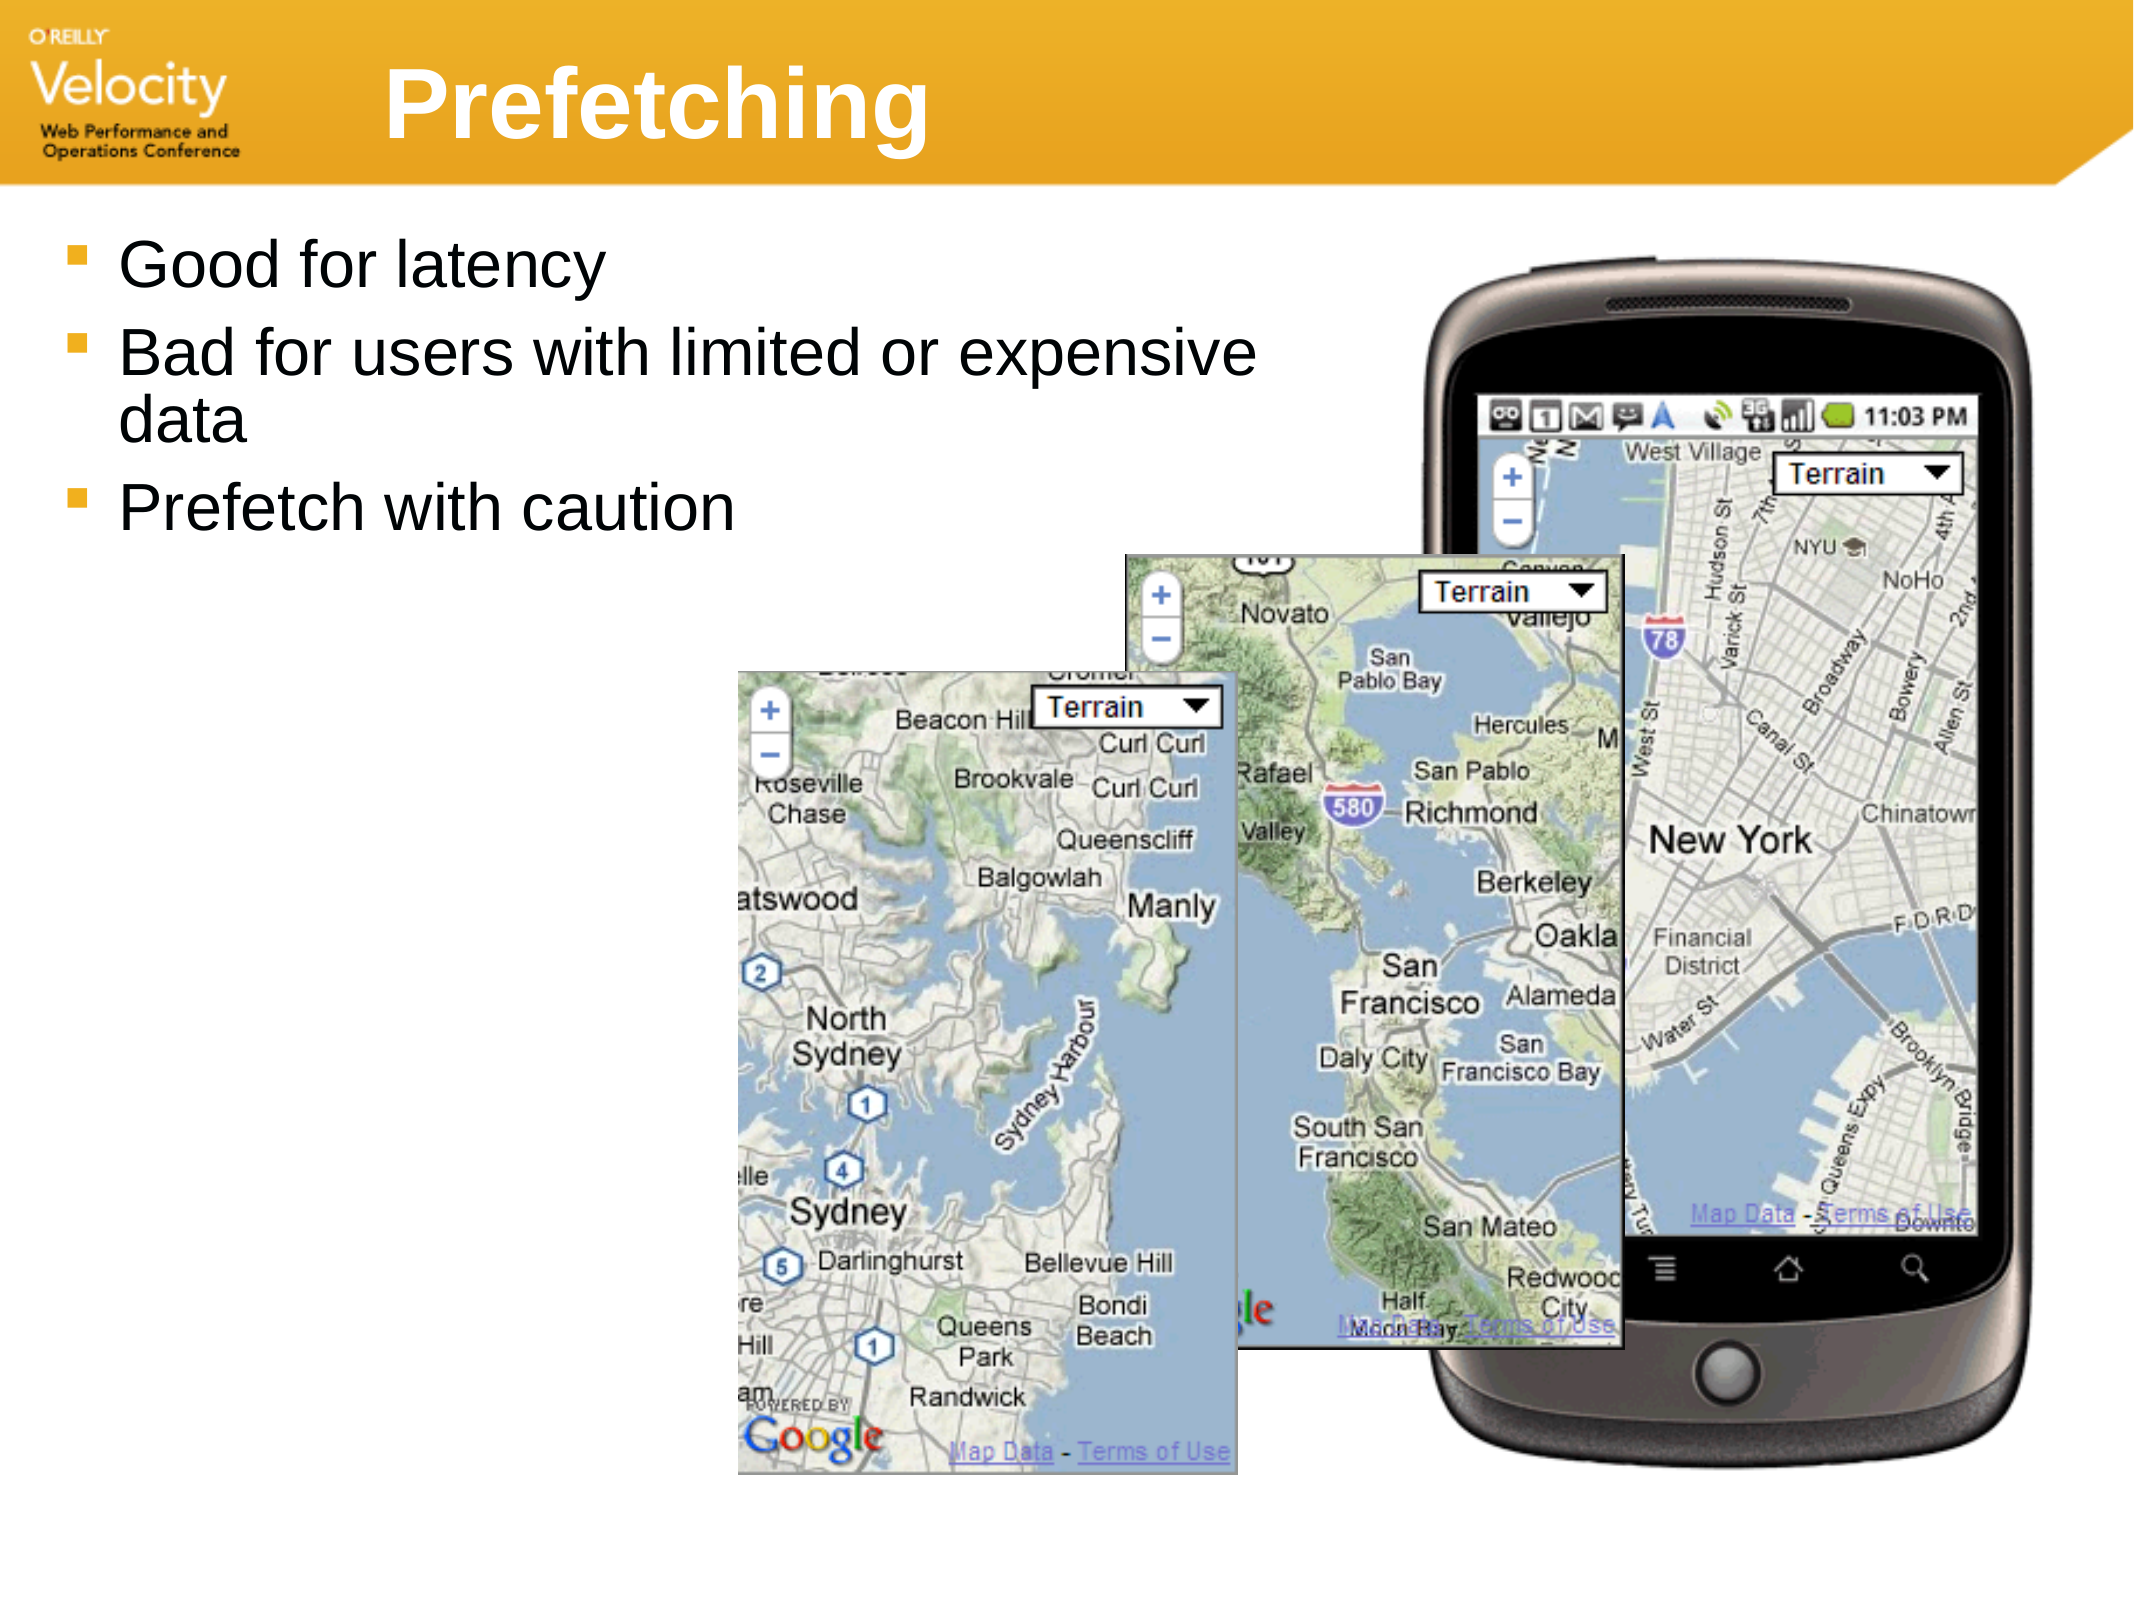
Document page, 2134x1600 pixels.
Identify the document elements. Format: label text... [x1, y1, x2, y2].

picture [0, 0, 2134, 1600]
title Prefetching [375, 17, 2026, 191]
list Good for latency Bad for users with limited or expensive data Prefetch with caution [47, 224, 1276, 1552]
